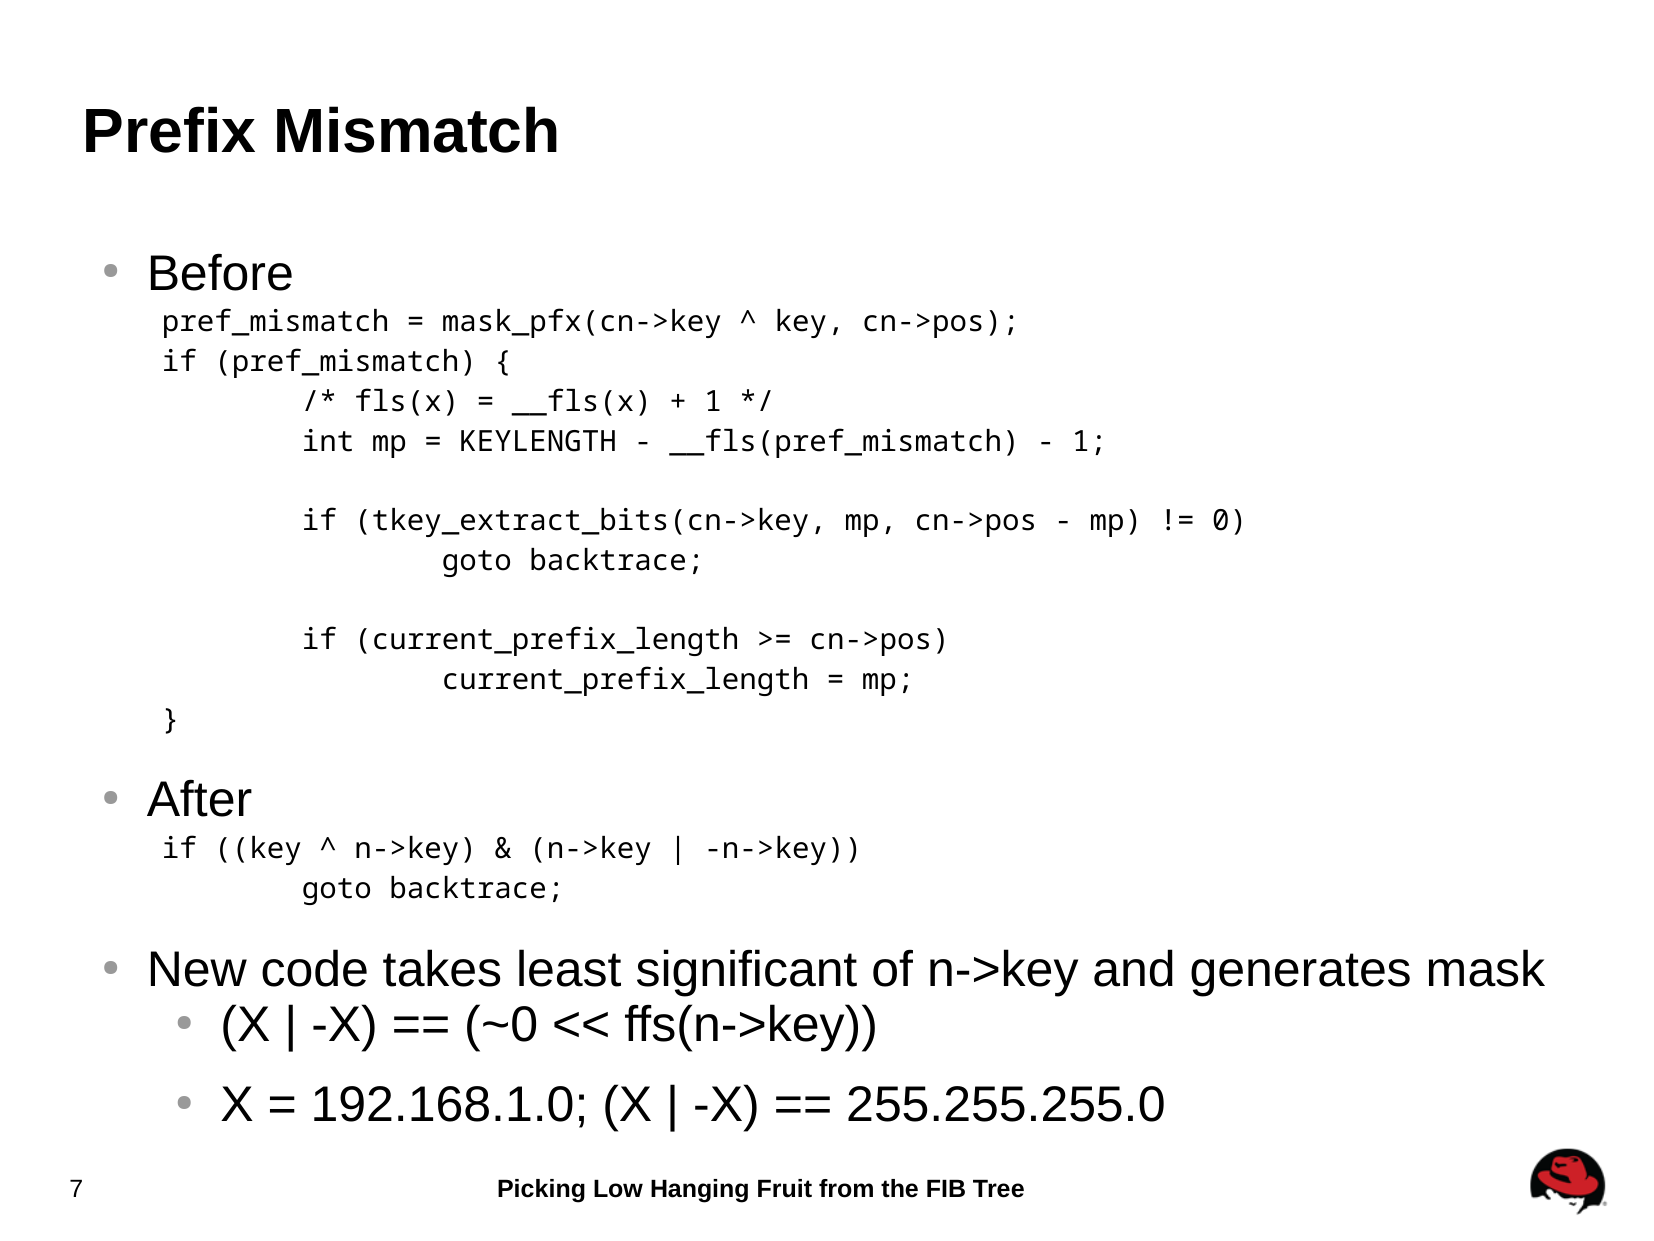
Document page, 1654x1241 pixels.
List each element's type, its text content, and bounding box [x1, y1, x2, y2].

list Before pref_mismatch = mask_pfx(cn->key ^ key, cn->pos); if (pref_mismatch) { /* fls(x) = __fls(x) + 1 */ int mp = KEYLENGTH - __fls(pref_mismatch) - 1; if (tkey_extract_bits(cn->key, mp, cn->pos - mp) != 0) goto backtrace; if (current_prefix_length >= cn->pos) current_prefix_length = mp; } After if ((key ^ n->key) & (n->key | -n->key)) goto backtrace; New code takes least significant of n->key and generates mask (X | -X) == (~0 << ffs(n->key)) X = 192.168.1.0; (X | -X) == 255.255.255.0 [86, 244, 1576, 1169]
picture [1529, 1146, 1613, 1224]
title Prefix Mismatch [82, 37, 1571, 226]
